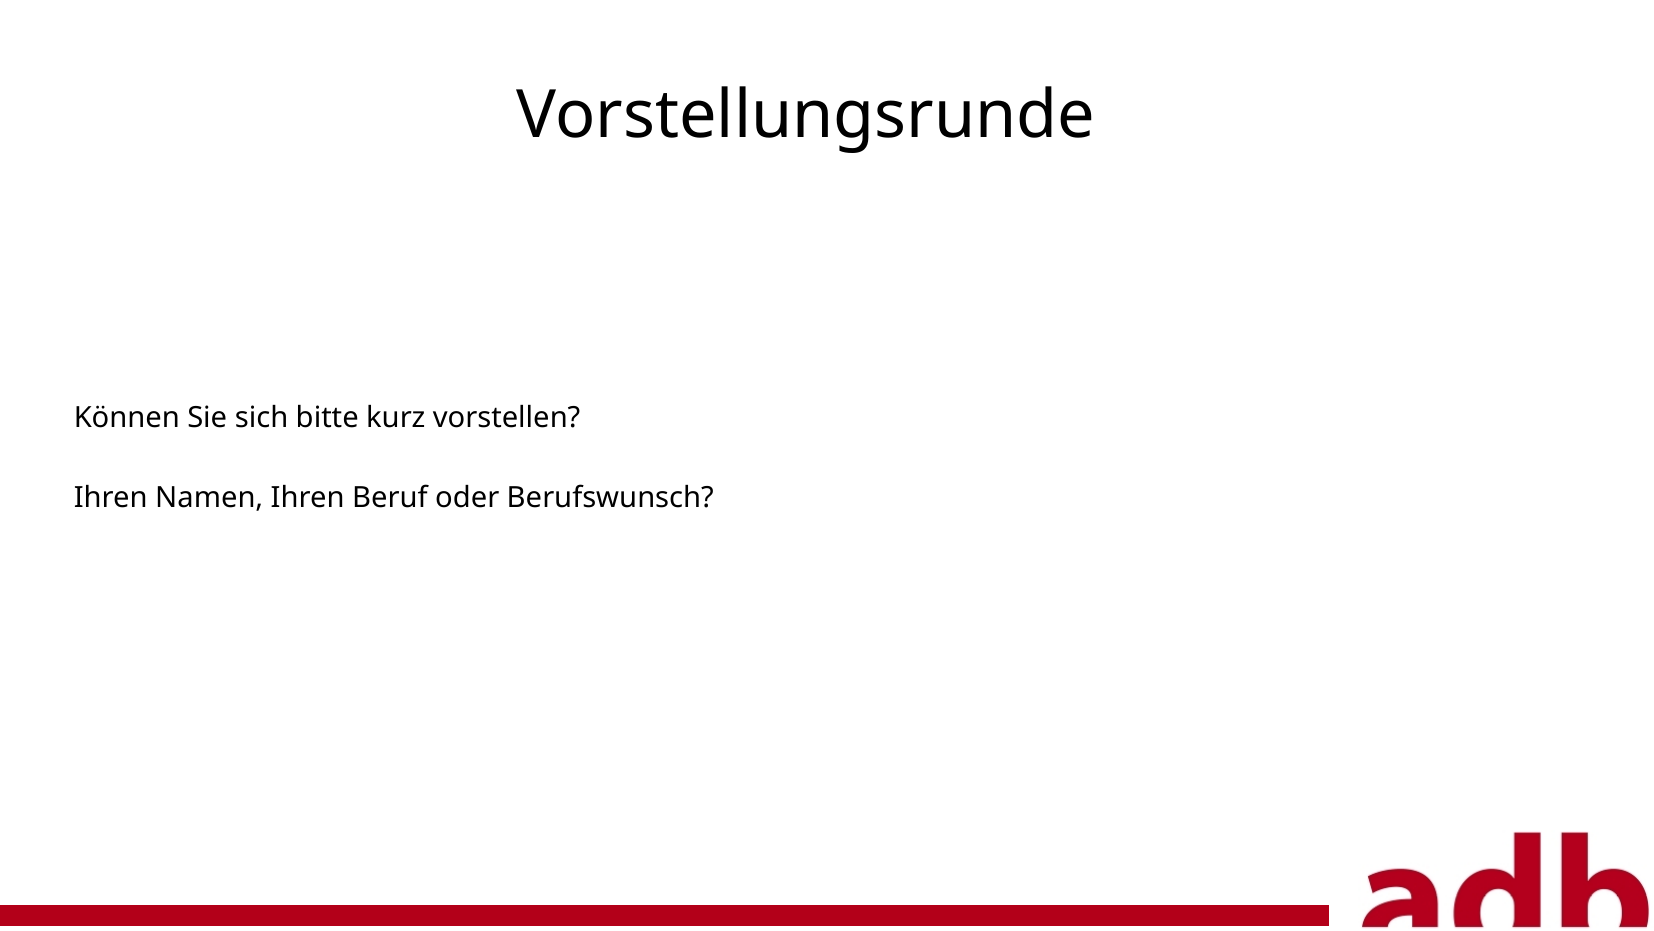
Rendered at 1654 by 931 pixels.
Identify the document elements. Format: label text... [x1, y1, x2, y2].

text_box Können Sie sich bitte kurz vorstellen? Ihren Namen, Ihren Beruf oder Berufswunsch? [59, 388, 1595, 542]
text_box Vorstellungsrunde [501, 59, 1152, 156]
picture [1358, 830, 1654, 931]
